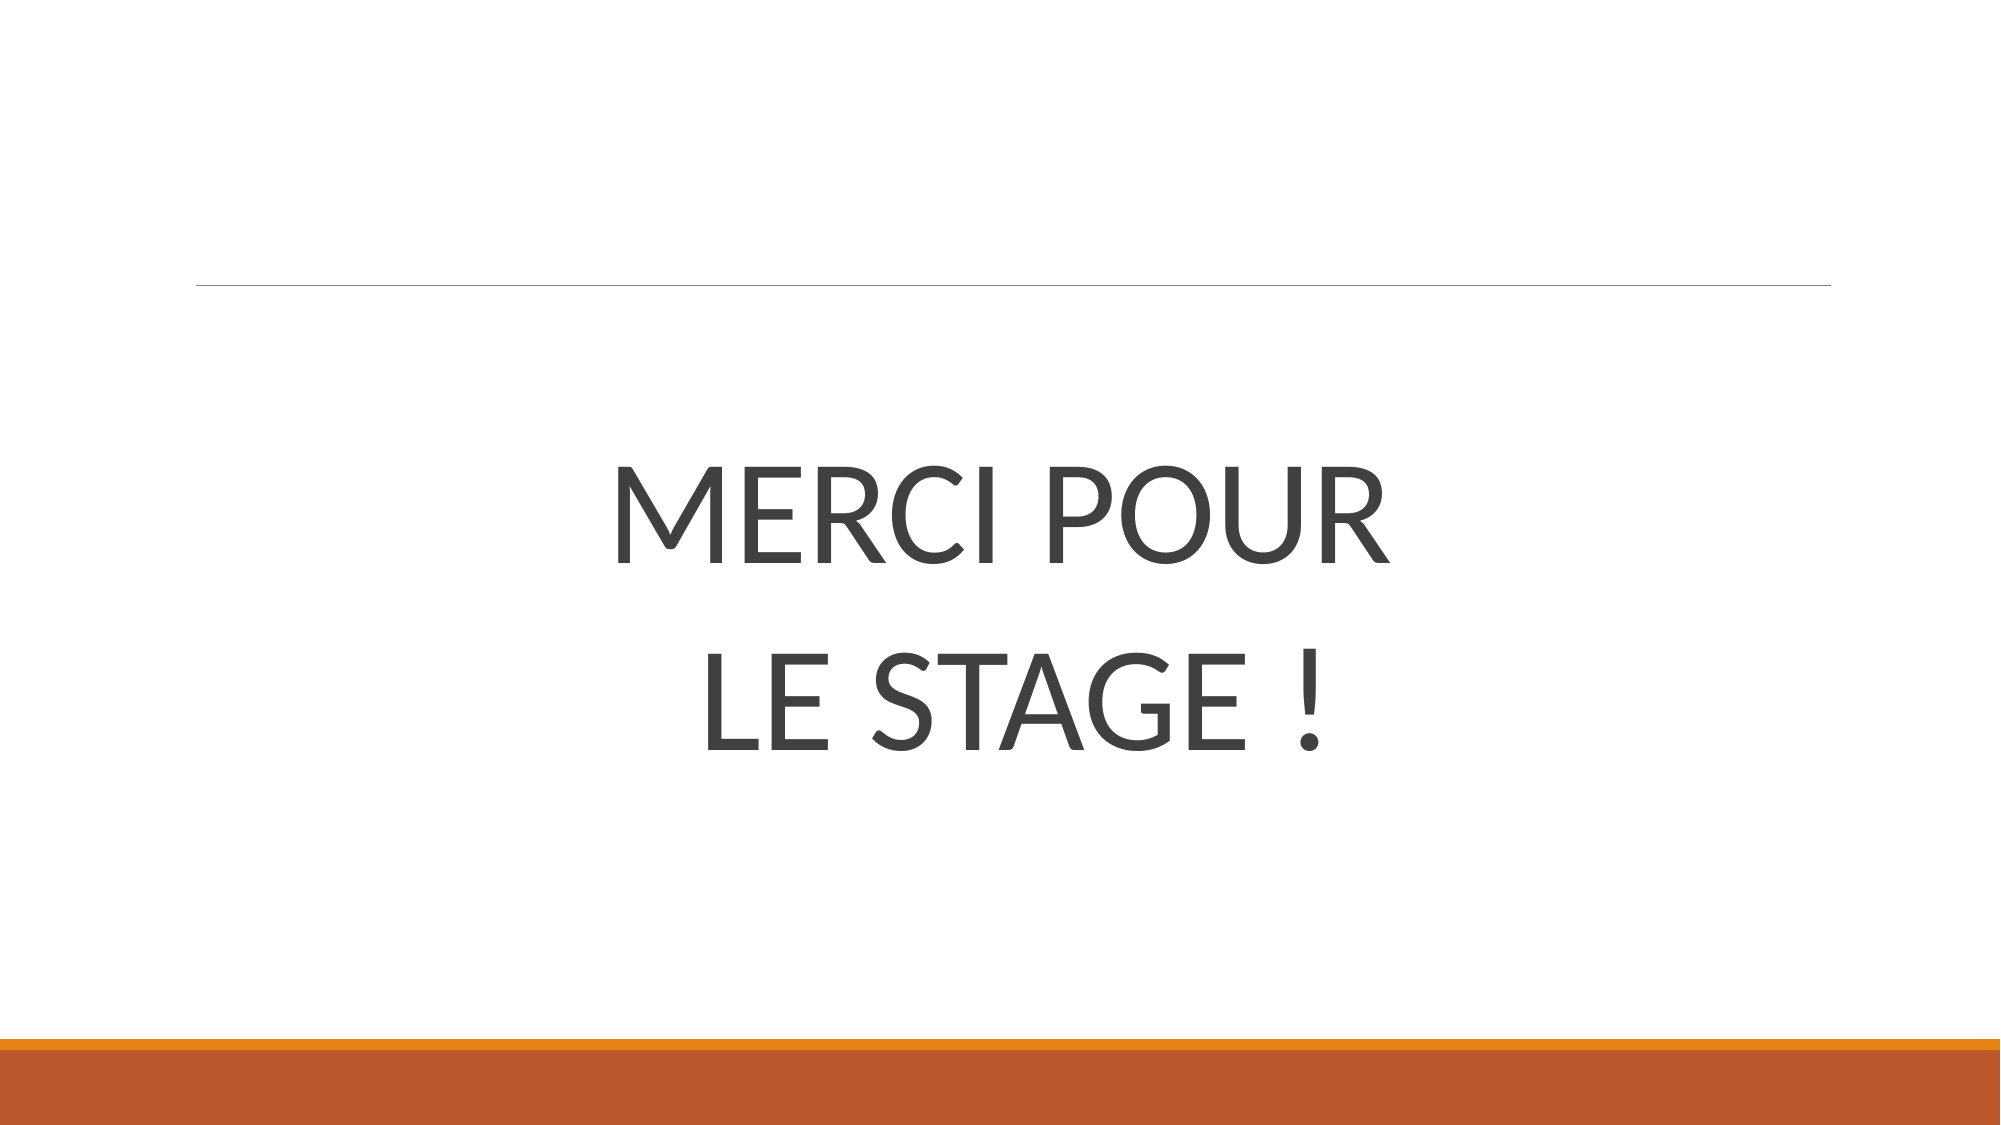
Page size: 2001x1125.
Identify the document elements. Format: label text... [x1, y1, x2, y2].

list MERCI POUR LE STAGE ! [174, 426, 1825, 816]
